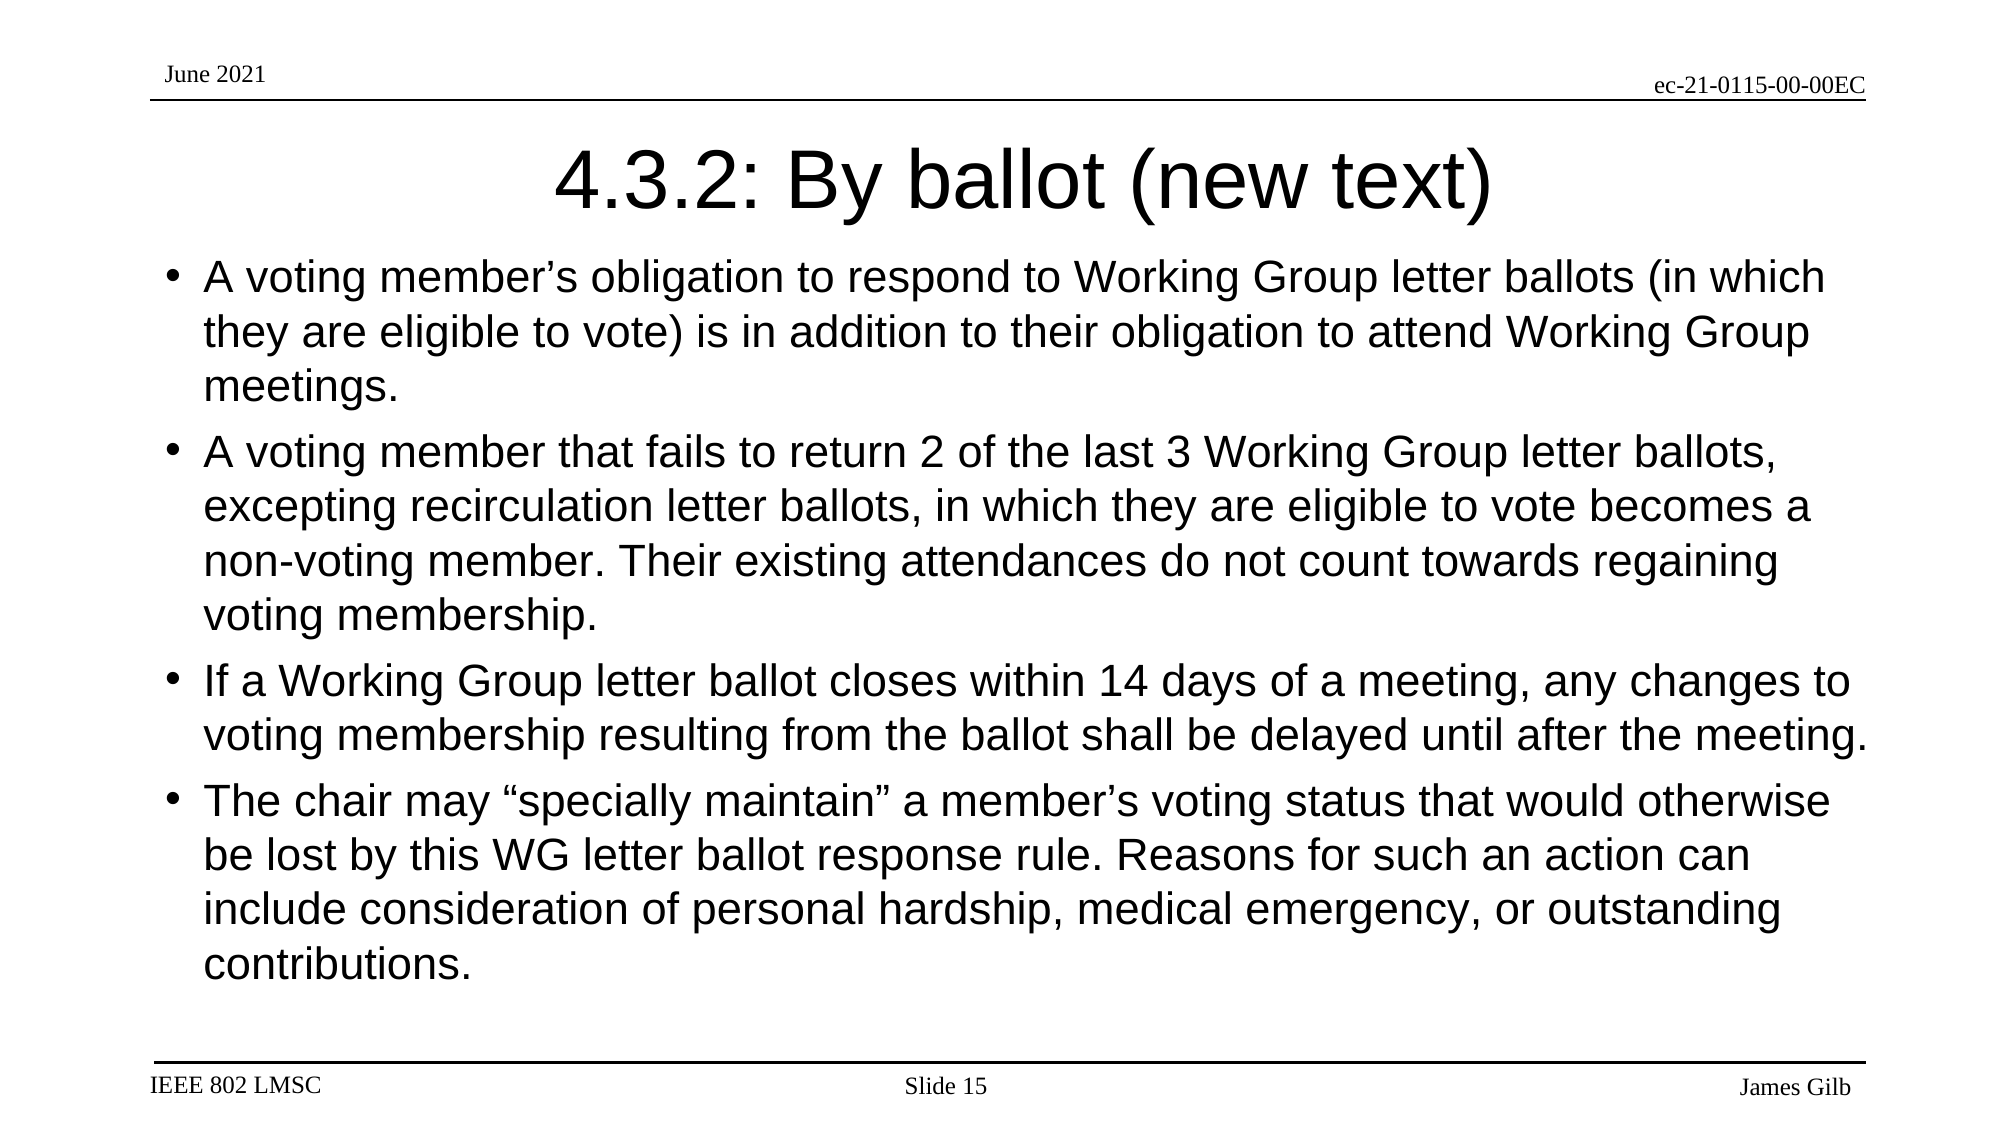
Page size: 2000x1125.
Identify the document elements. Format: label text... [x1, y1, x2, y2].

title 4.3.2: By ballot (new text) [149, 112, 1900, 238]
list A voting member’s obligation to respond to Working Group letter ballots (in which they are eligible to vote) is in addition to their obligation to attend Working Group meetings. A voting member that fails to return 2 of the last 3 Working Group letter ballots, excepting recirculation letter ballots, in which they are eligible to vote becomes a non-voting member. Their existing attendances do not count towards regaining voting membership. If a Working Group letter ballot closes within 14 days of a meeting, any changes to voting membership resulting from the ballot shall be delayed until after the meeting. The chair may “specially maintain” a member’s voting status that would otherwise be lost by this WG letter ballot response rule. Reasons for such an action can include consideration of personal hardship, medical emergency, or outstanding contributions. [149, 239, 1900, 1051]
